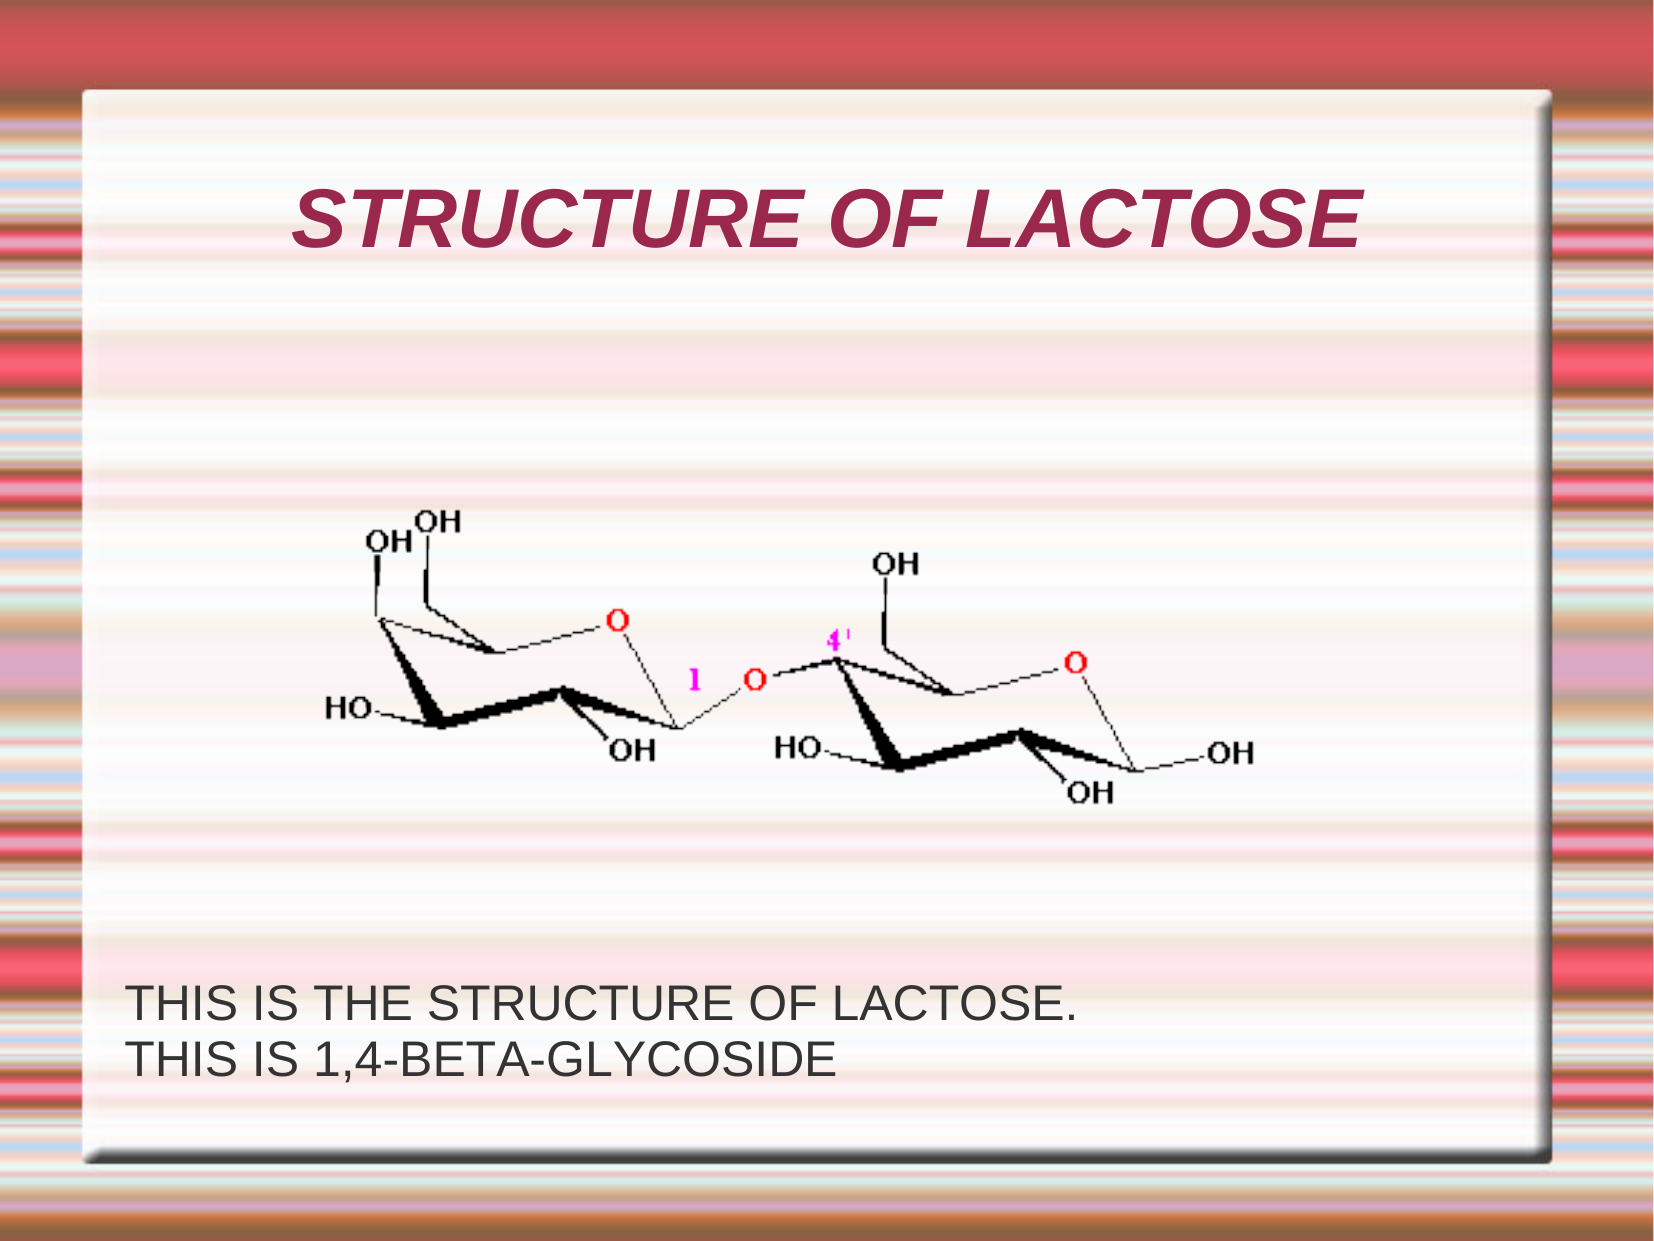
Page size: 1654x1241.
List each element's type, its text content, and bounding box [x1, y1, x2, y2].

picture [0, 0, 1654, 1241]
chart [150, 375, 1531, 863]
list THIS IS THE STRUCTURE OF LACTOSE. THIS IS 1,4-BETA-GLYCOSIDE [112, 975, 1494, 1236]
title STRUCTURE OF LACTOSE [121, 114, 1534, 322]
